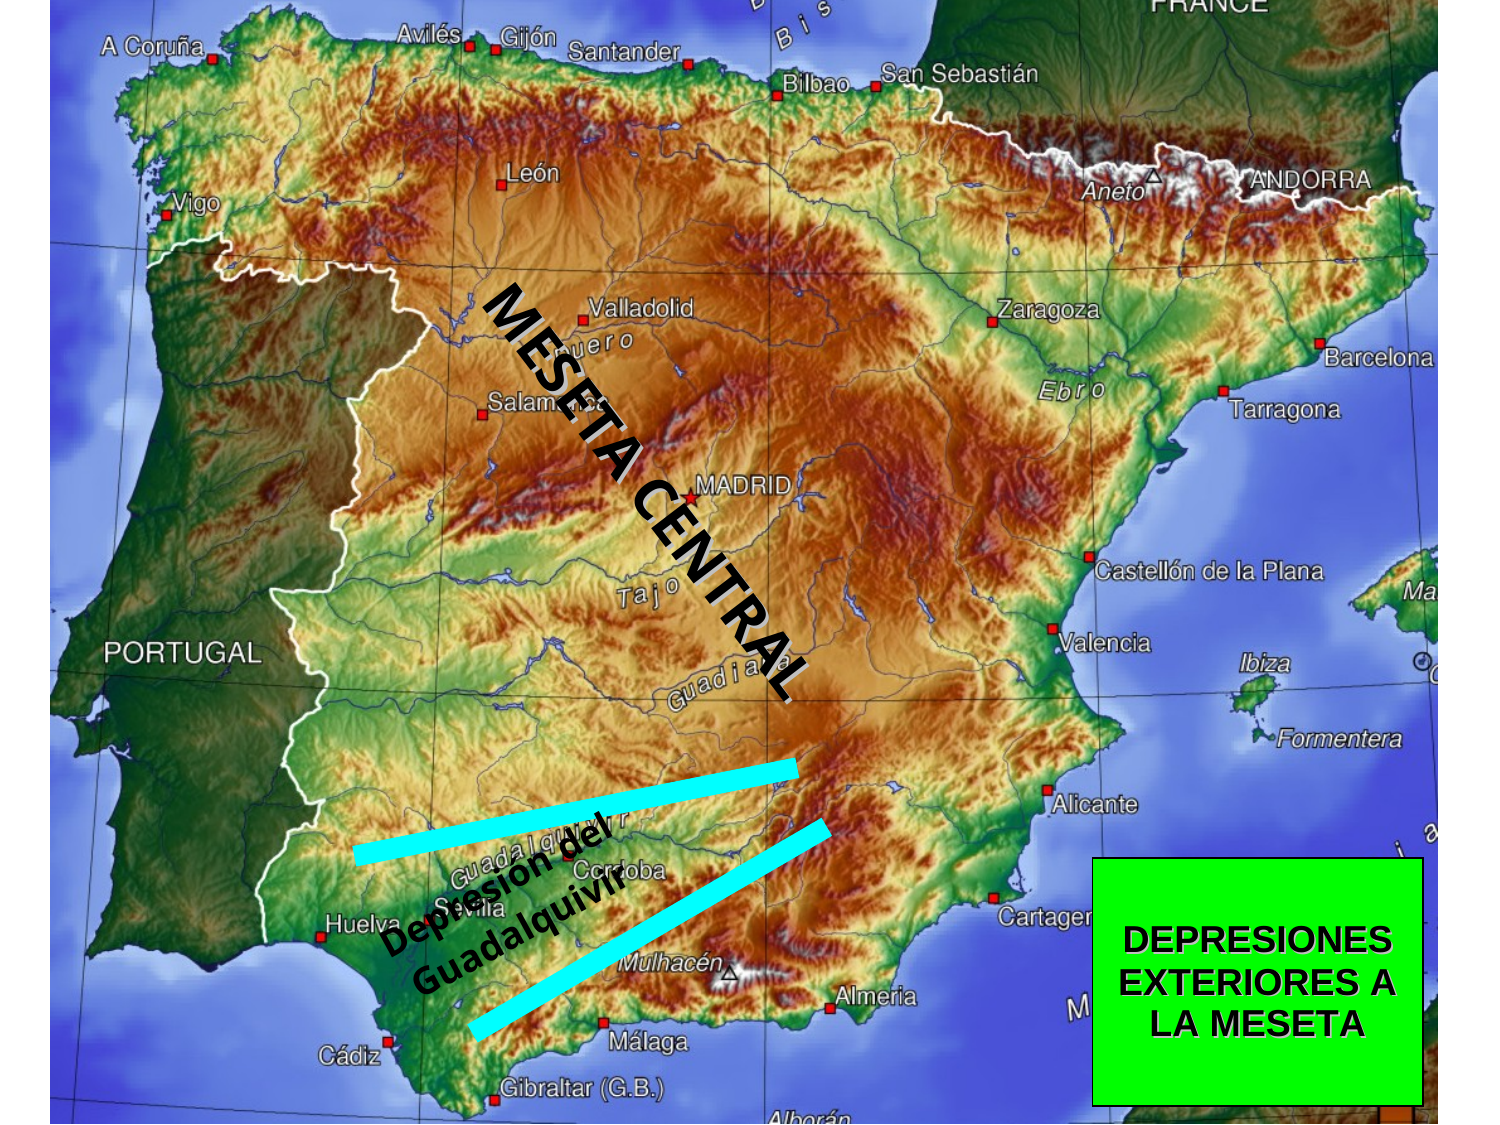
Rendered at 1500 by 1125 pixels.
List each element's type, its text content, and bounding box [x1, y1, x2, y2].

picture [50, 0, 1438, 1124]
text_box DEPRESIONES EXTERIORES A LA MESETA [1092, 857, 1424, 1106]
text_box Depresión del Guadalquivir [312, 745, 704, 1068]
text_box MESETA CENTRAL [398, 197, 903, 766]
